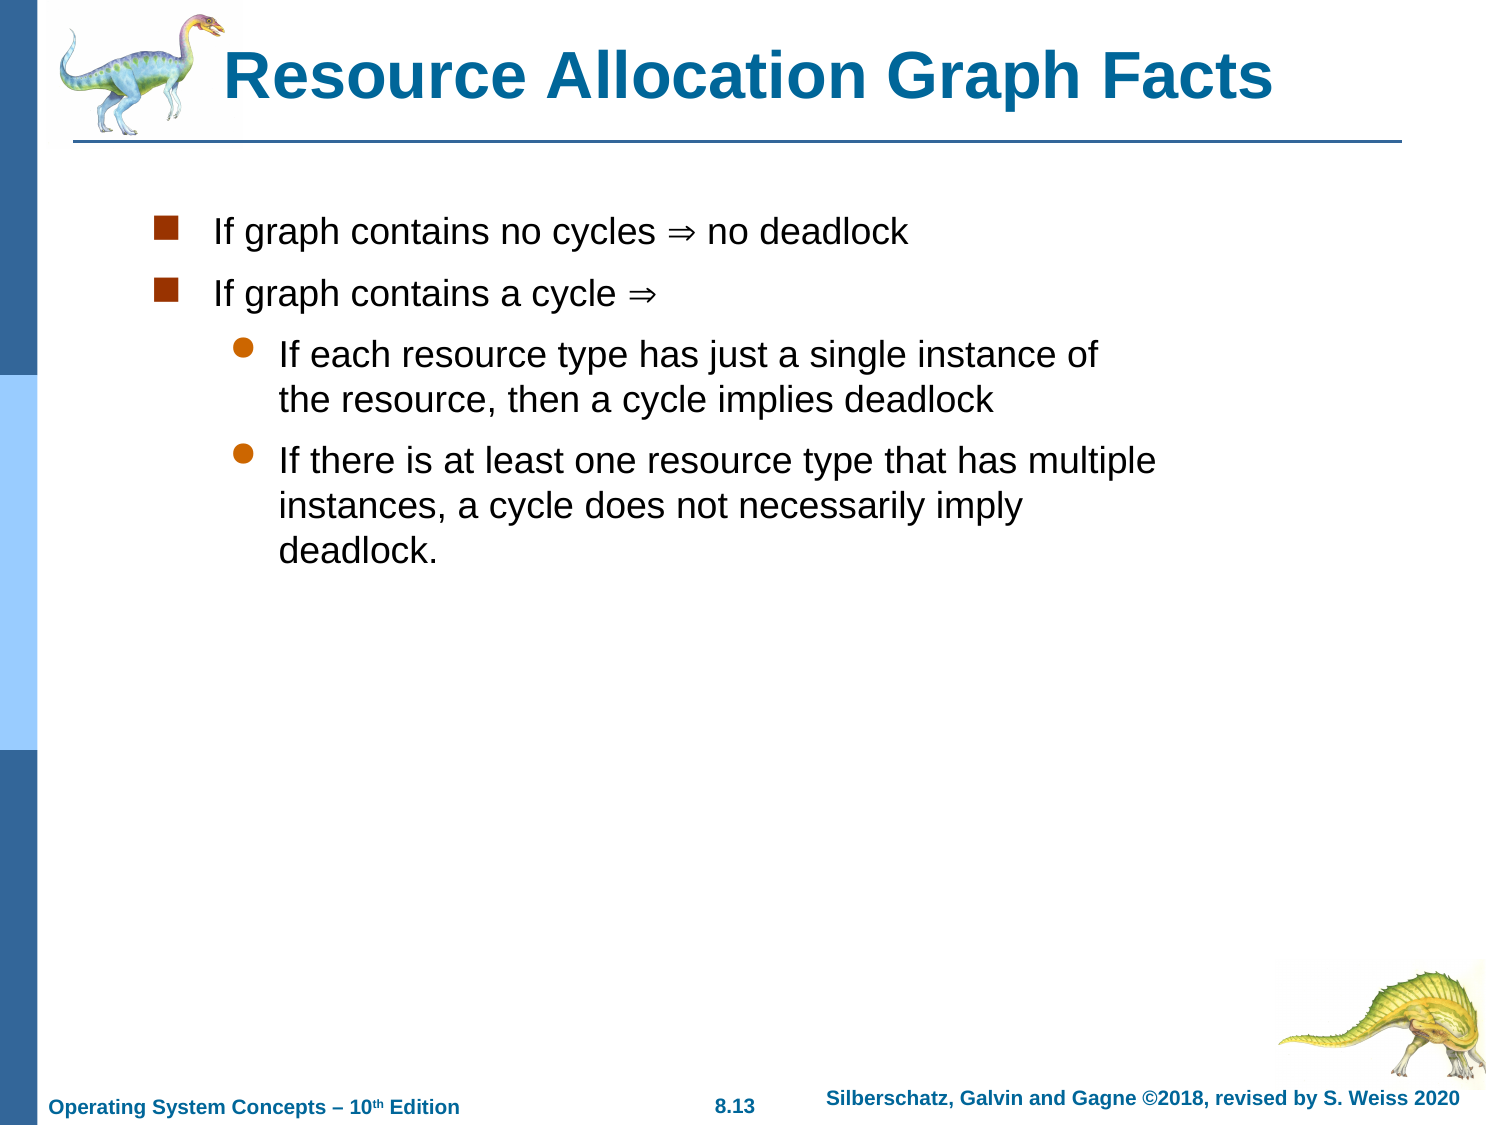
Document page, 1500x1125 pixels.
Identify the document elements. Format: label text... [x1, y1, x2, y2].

picture [46, 0, 243, 149]
title Resource Allocation Graph Facts [75, 24, 1426, 120]
picture [1275, 959, 1486, 1095]
list If graph contains no cycles  no deadlock If graph contains a cycle  If each resource type has just a single instance of the resource, then a cycle implies deadlock If there is at least one resource type that has multiple instances, a cycle does not necessarily imply deadlock. [141, 199, 1173, 922]
